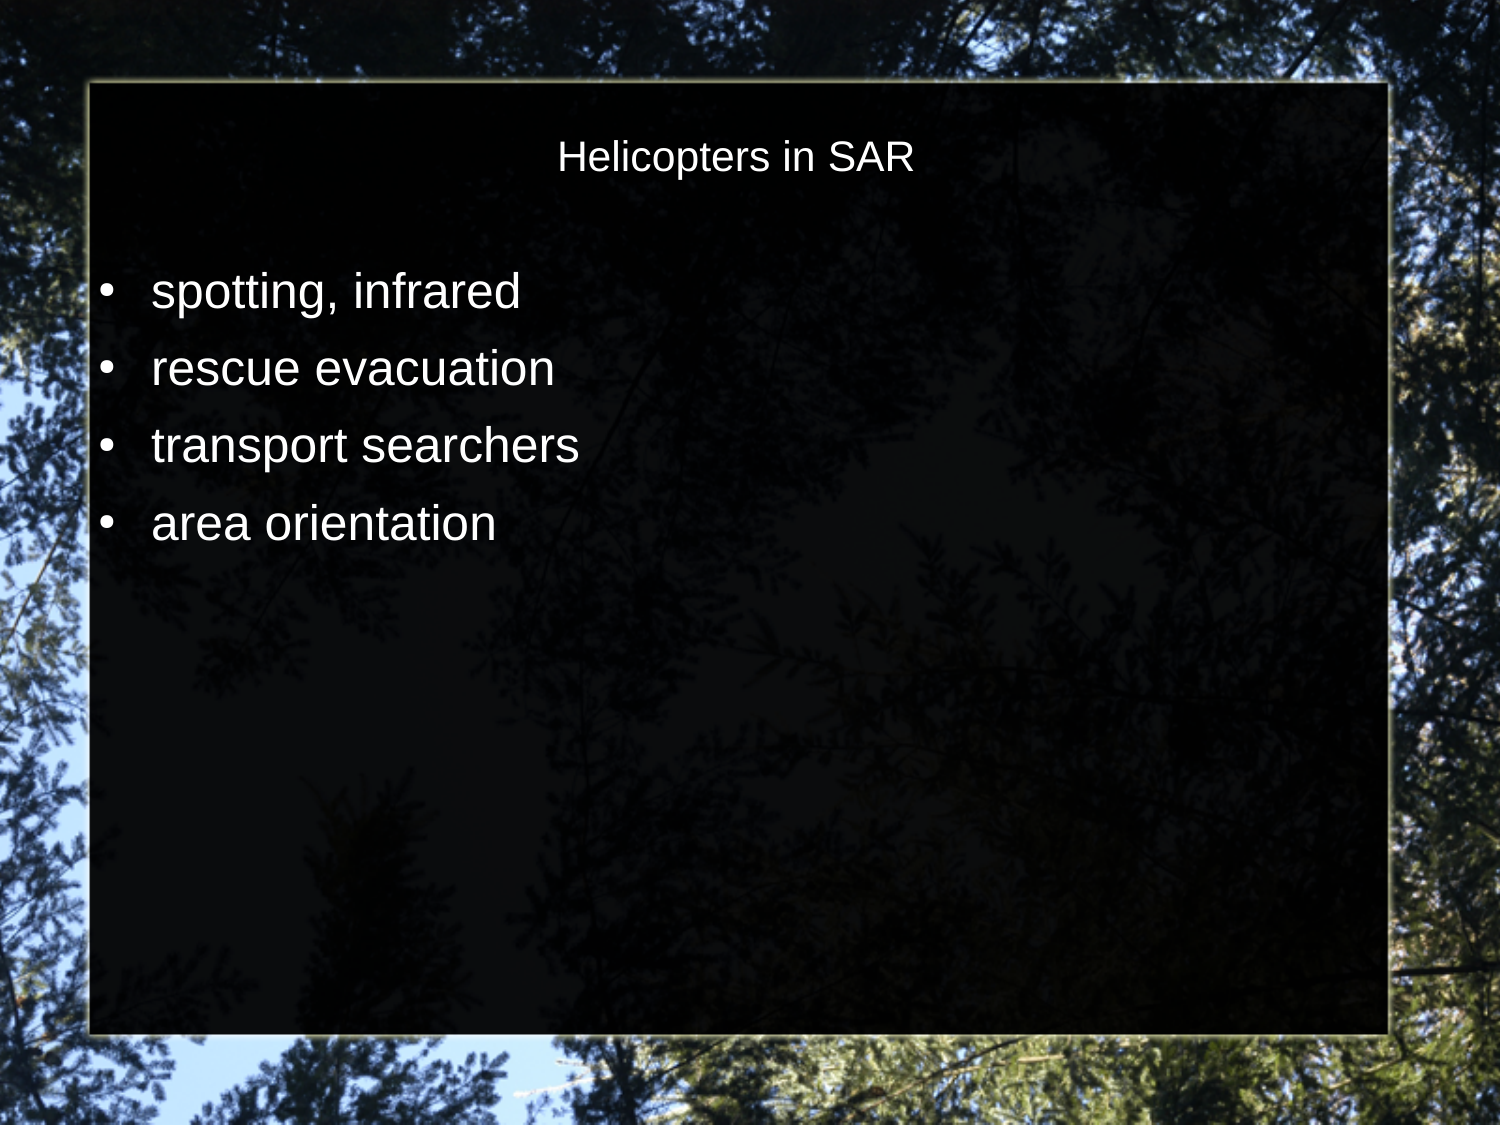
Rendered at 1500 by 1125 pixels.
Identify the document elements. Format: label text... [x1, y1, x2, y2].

list spotting, infrared rescue evacuation transport searchers area orientation [80, 263, 1393, 916]
picture [0, 0, 1500, 1125]
title Helicopters in SAR [80, 80, 1393, 233]
